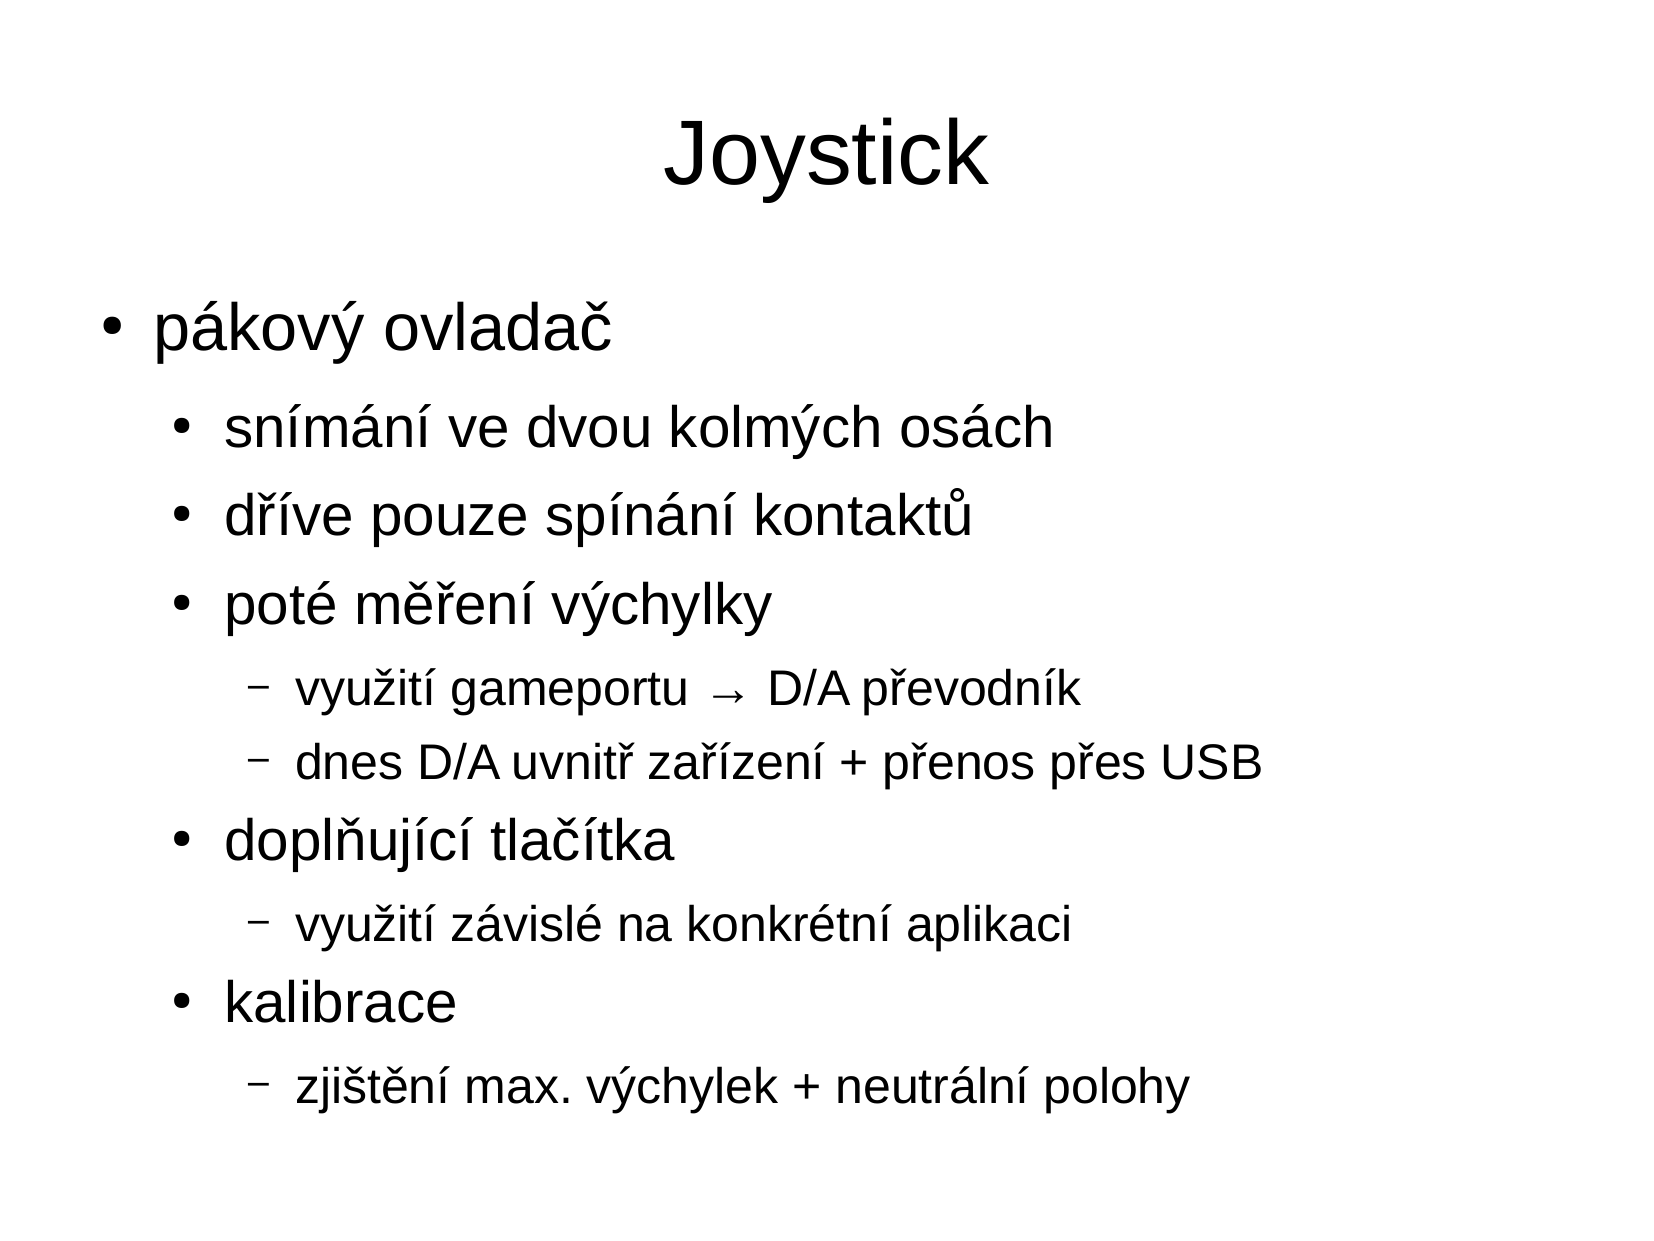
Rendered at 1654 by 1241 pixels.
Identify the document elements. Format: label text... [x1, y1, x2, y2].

list pákový ovladač snímání ve dvou kolmých osách dříve pouze spínání kontaktů poté měření výchylky využití gameportu → D/A převodník dnes D/A uvnitř zařízení + přenos přes USB doplňující tlačítka využití závislé na konkrétní aplikaci kalibrace zjištění max. výchylek + neutrální polohy [82, 290, 1571, 1109]
title Joystick [82, 56, 1571, 250]
